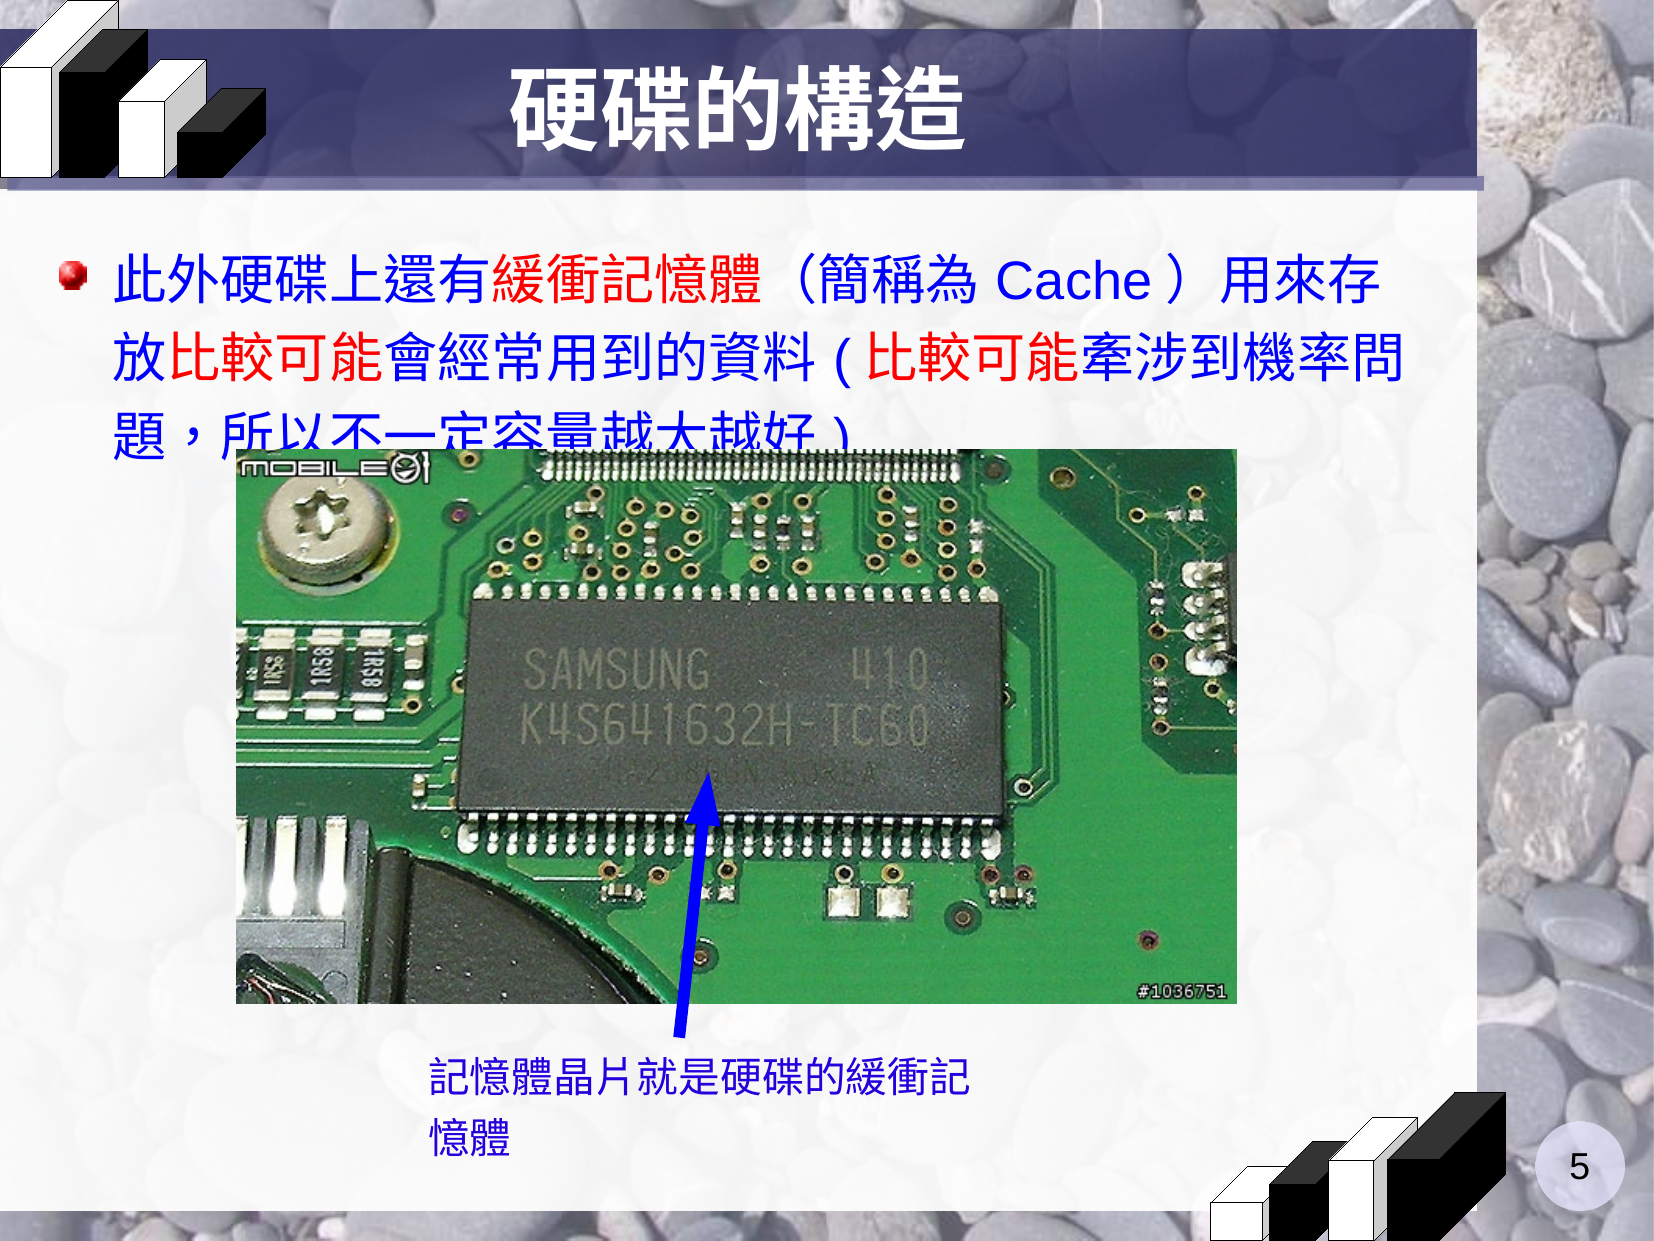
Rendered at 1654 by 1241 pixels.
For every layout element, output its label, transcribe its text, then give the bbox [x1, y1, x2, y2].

text_box 記憶體晶片就是硬碟的緩衝記憶體 [413, 1036, 1006, 1152]
title 硬碟的構造 [29, 48, 1447, 159]
list 此外硬碟上還有緩衝記憶體（簡稱為Cache）用來存放比較可能會經常用到的資料(比較可能牽涉到機率問題，所以不一定容量越大越好) [59, 236, 1418, 1167]
picture [236, 449, 1237, 1004]
